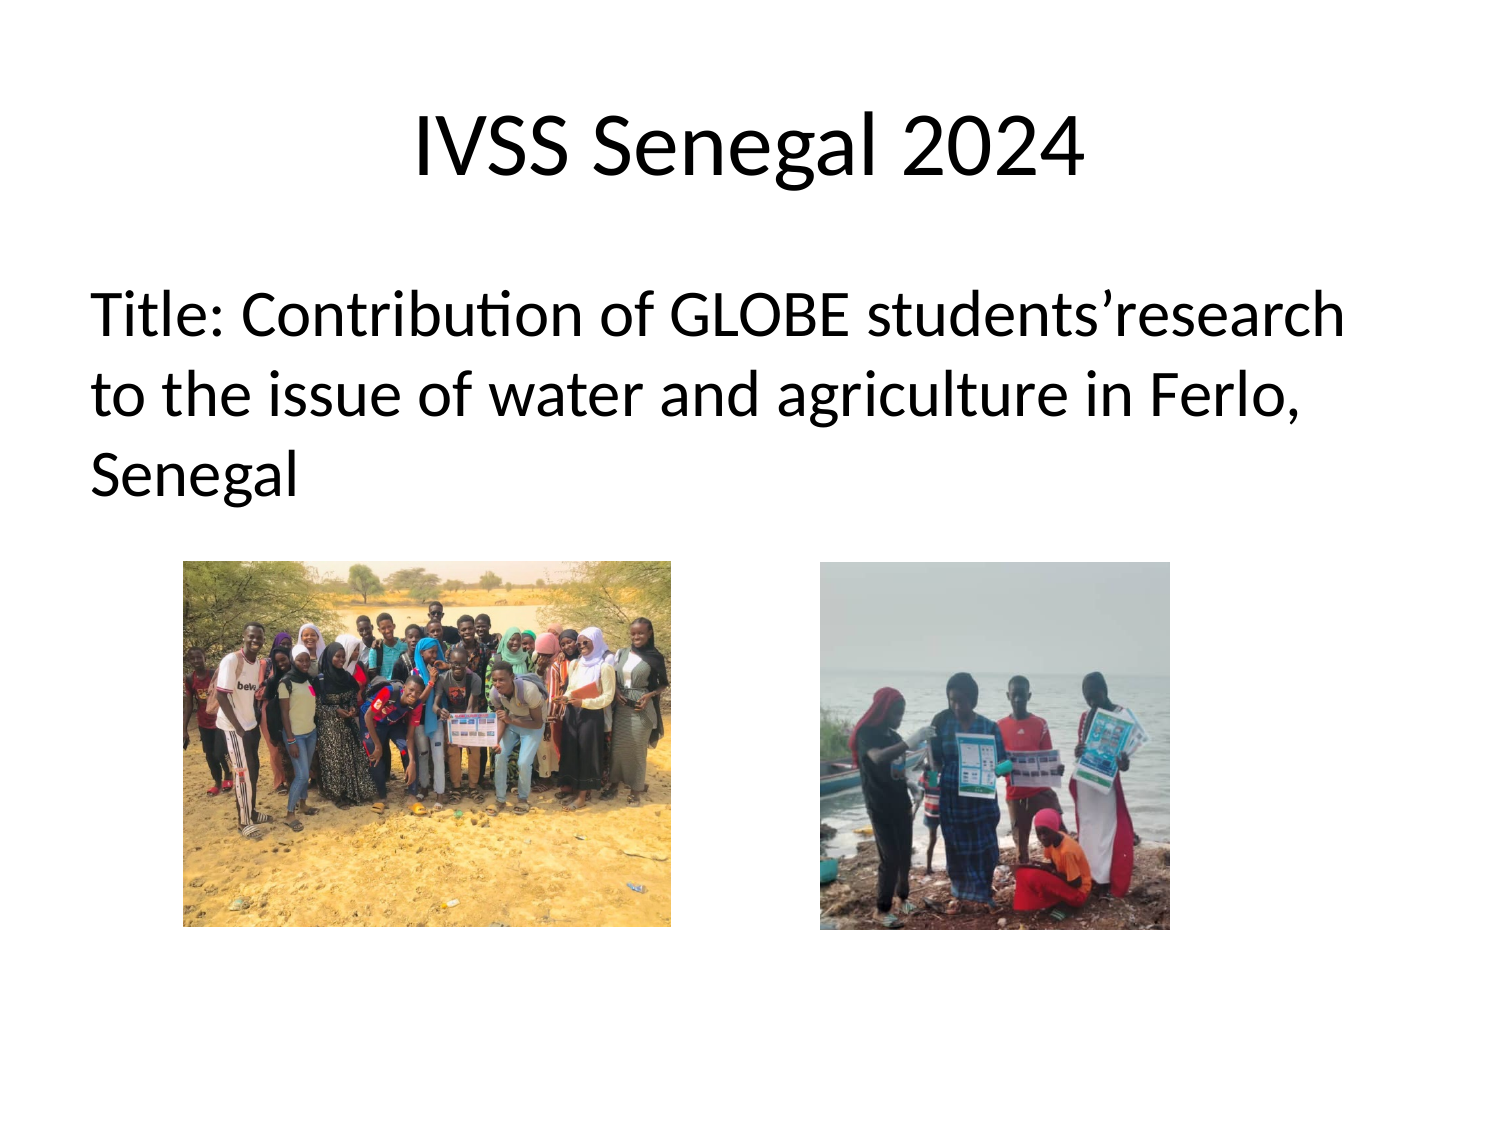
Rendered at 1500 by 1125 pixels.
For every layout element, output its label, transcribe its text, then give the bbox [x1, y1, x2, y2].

list Title: Contribution of GLOBE students’research to the issue of water and agriculture in Ferlo, Senegal [75, 262, 1425, 1005]
title IVSS Senegal 2024 [75, 45, 1425, 233]
picture [183, 561, 671, 927]
picture [820, 562, 1170, 930]
